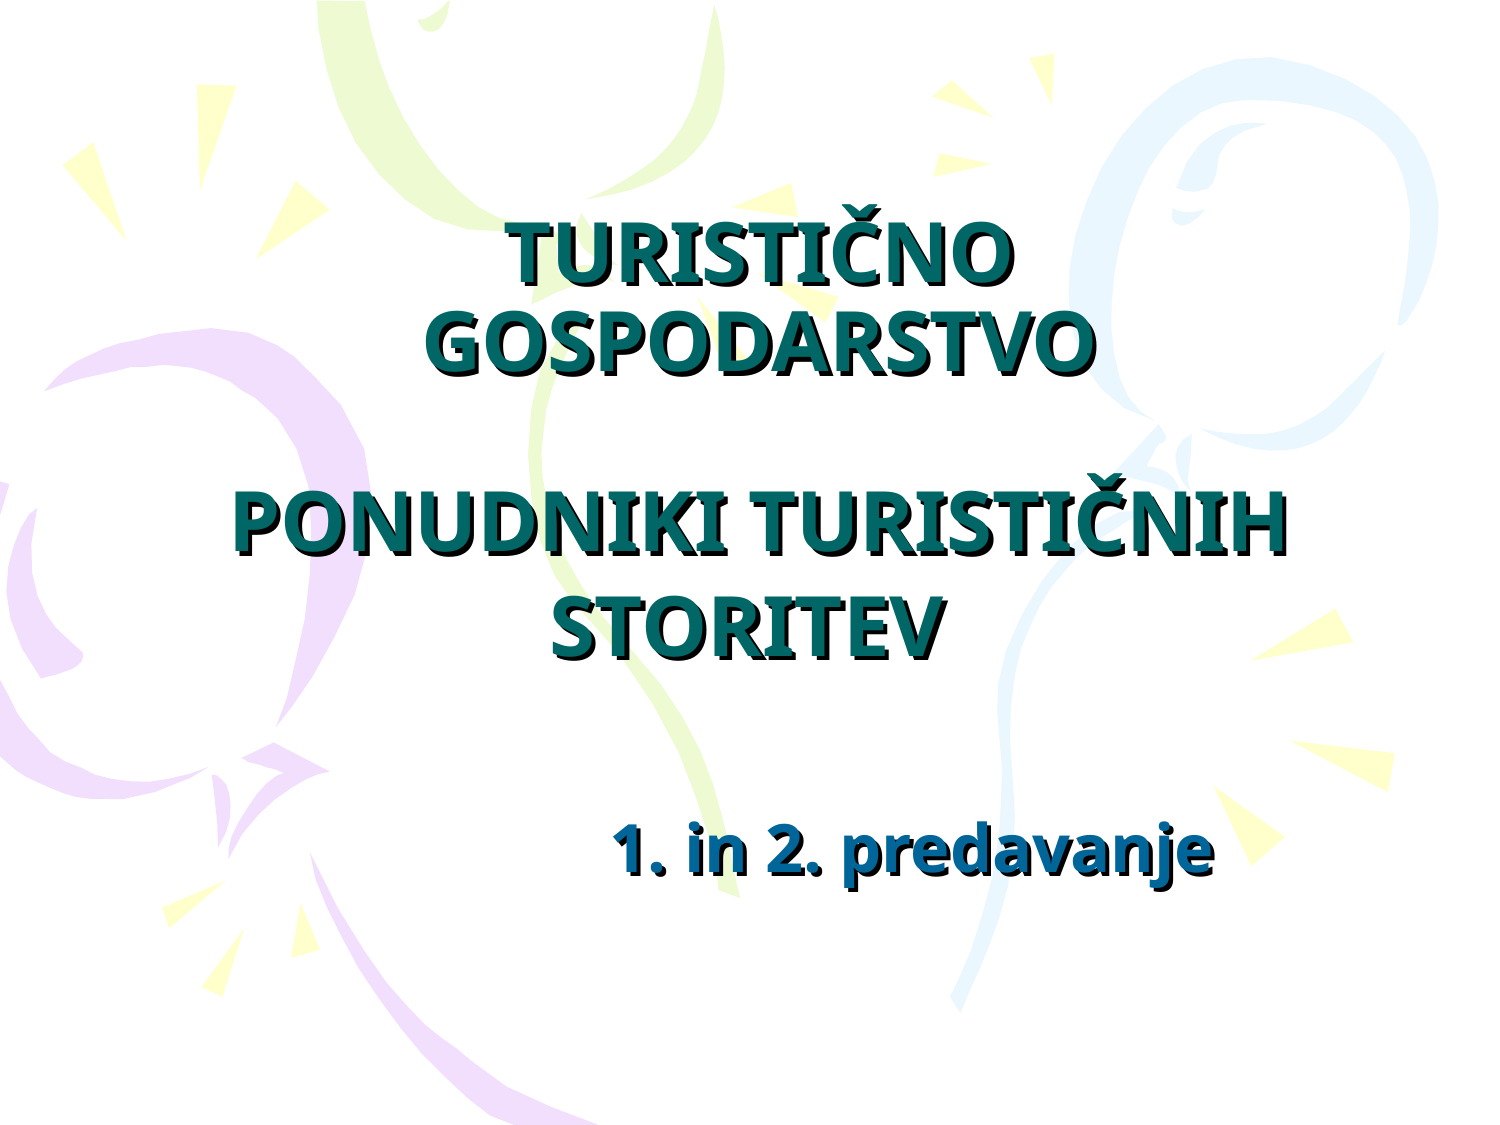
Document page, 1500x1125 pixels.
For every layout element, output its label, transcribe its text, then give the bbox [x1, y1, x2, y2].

title TURISTIČNO GOSPODARSTVO PONUDNIKI TURISTIČNIH STORITEV [100, 97, 1419, 686]
subtitle 1. in 2. predavanje [408, 702, 1417, 946]
